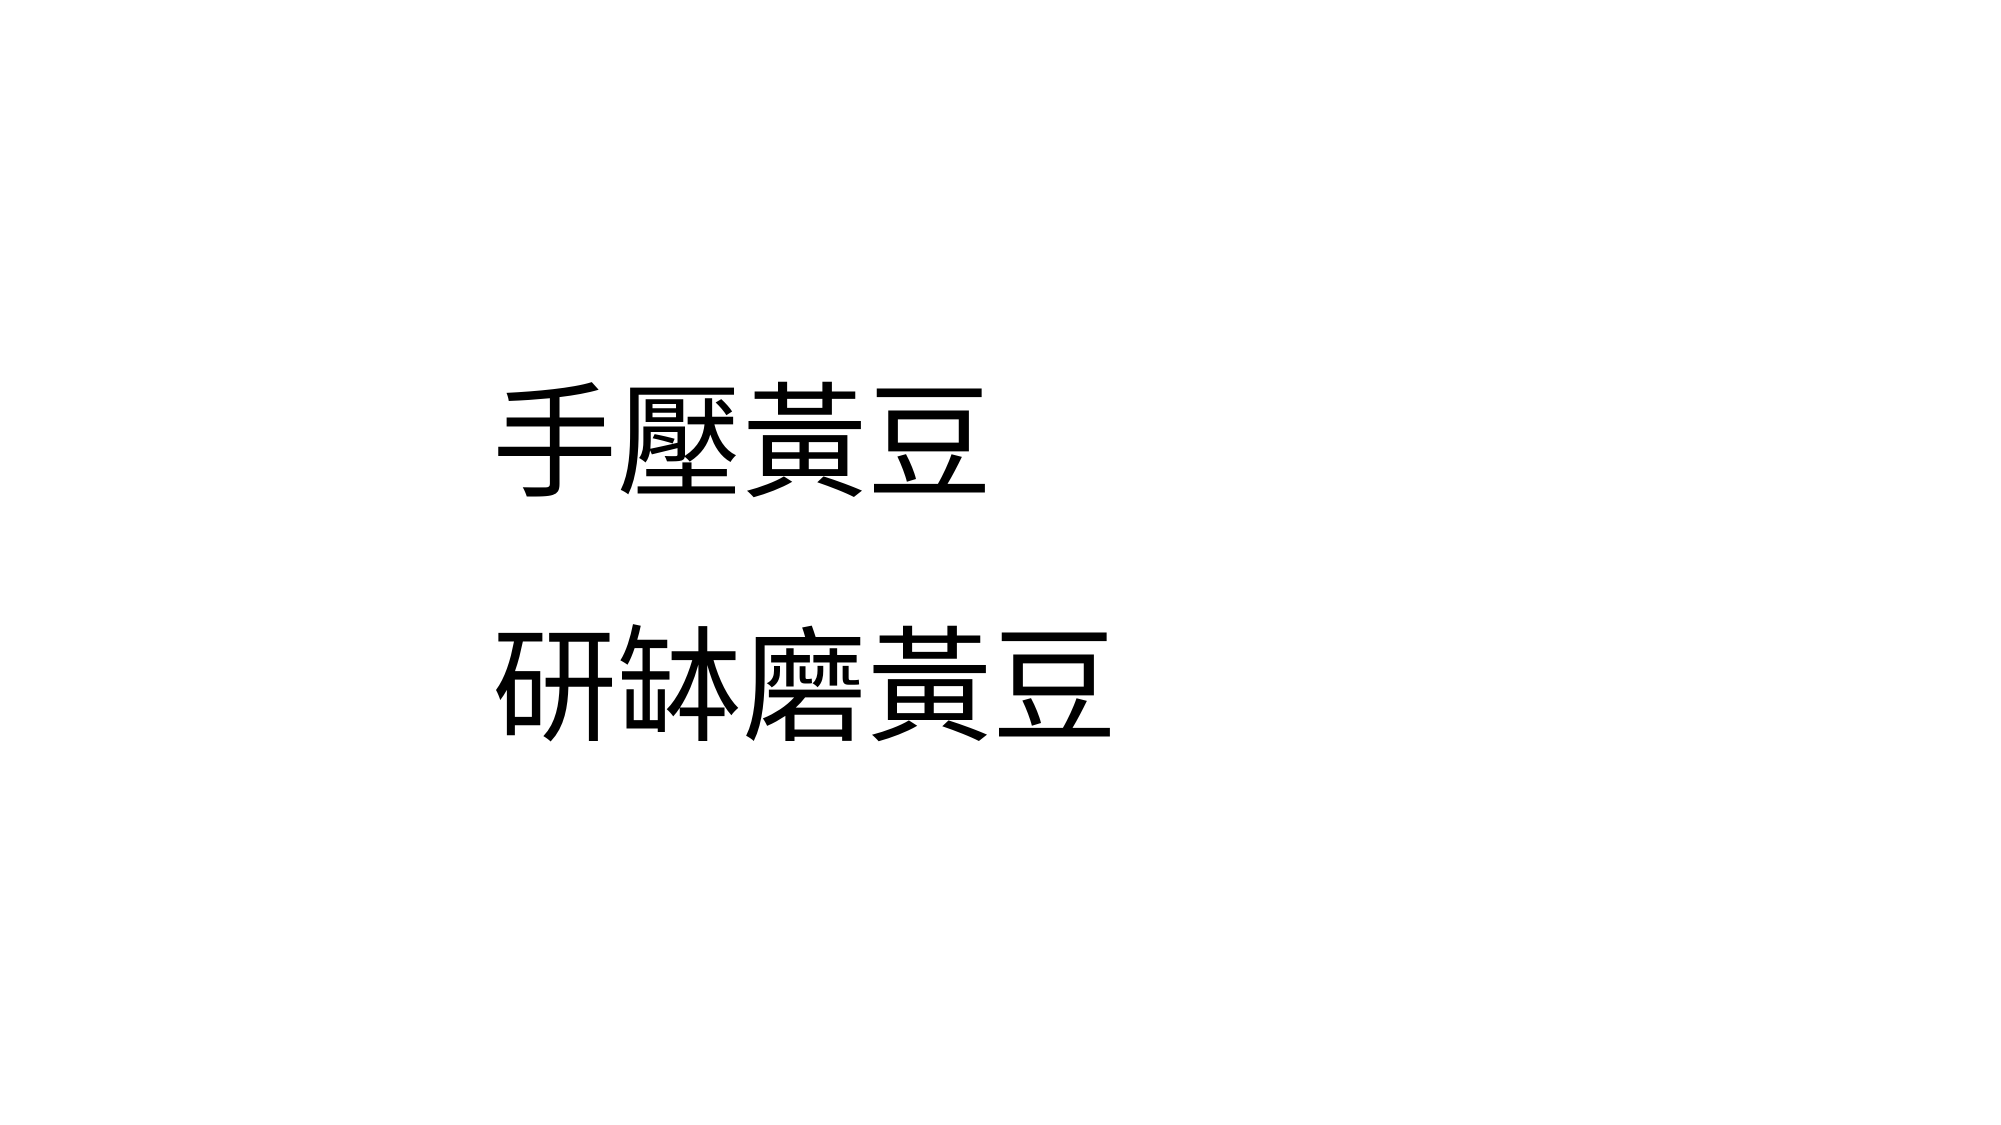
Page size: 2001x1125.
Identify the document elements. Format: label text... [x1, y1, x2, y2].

text_box 手壓黃豆 [477, 355, 1861, 523]
text_box 研缽磨黃豆 [477, 598, 1861, 766]
